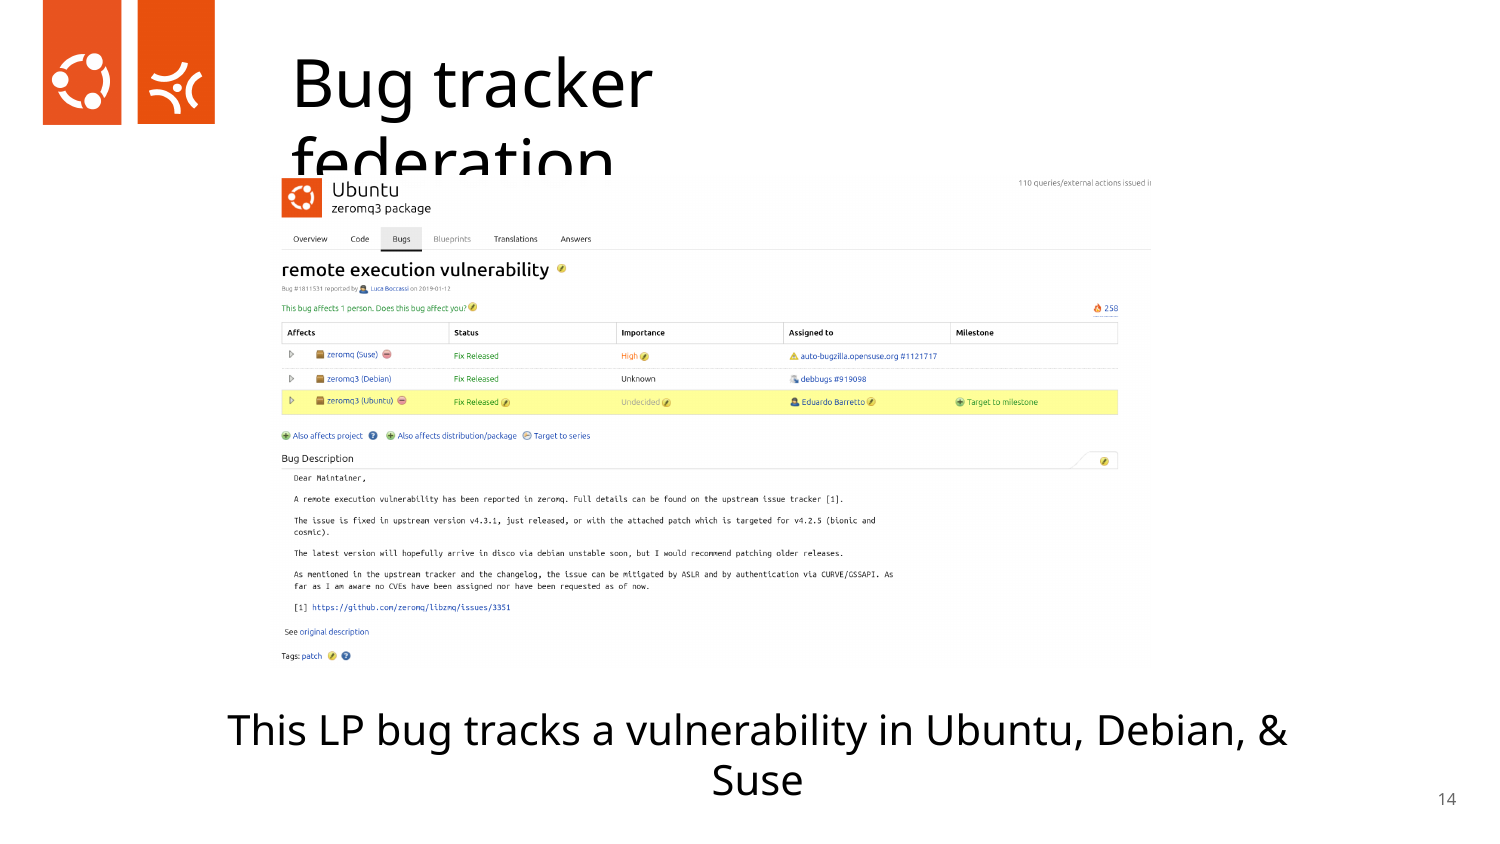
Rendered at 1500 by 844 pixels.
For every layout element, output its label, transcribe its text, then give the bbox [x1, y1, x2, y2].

title Bug tracker federation [291, 40, 986, 124]
text_box This LP bug tracks a vulnerability in Ubuntu, Debian, & Suse [191, 689, 1325, 772]
picture [137, 0, 216, 124]
slide_number <number> [1381, 773, 1472, 839]
picture [270, 175, 1151, 668]
